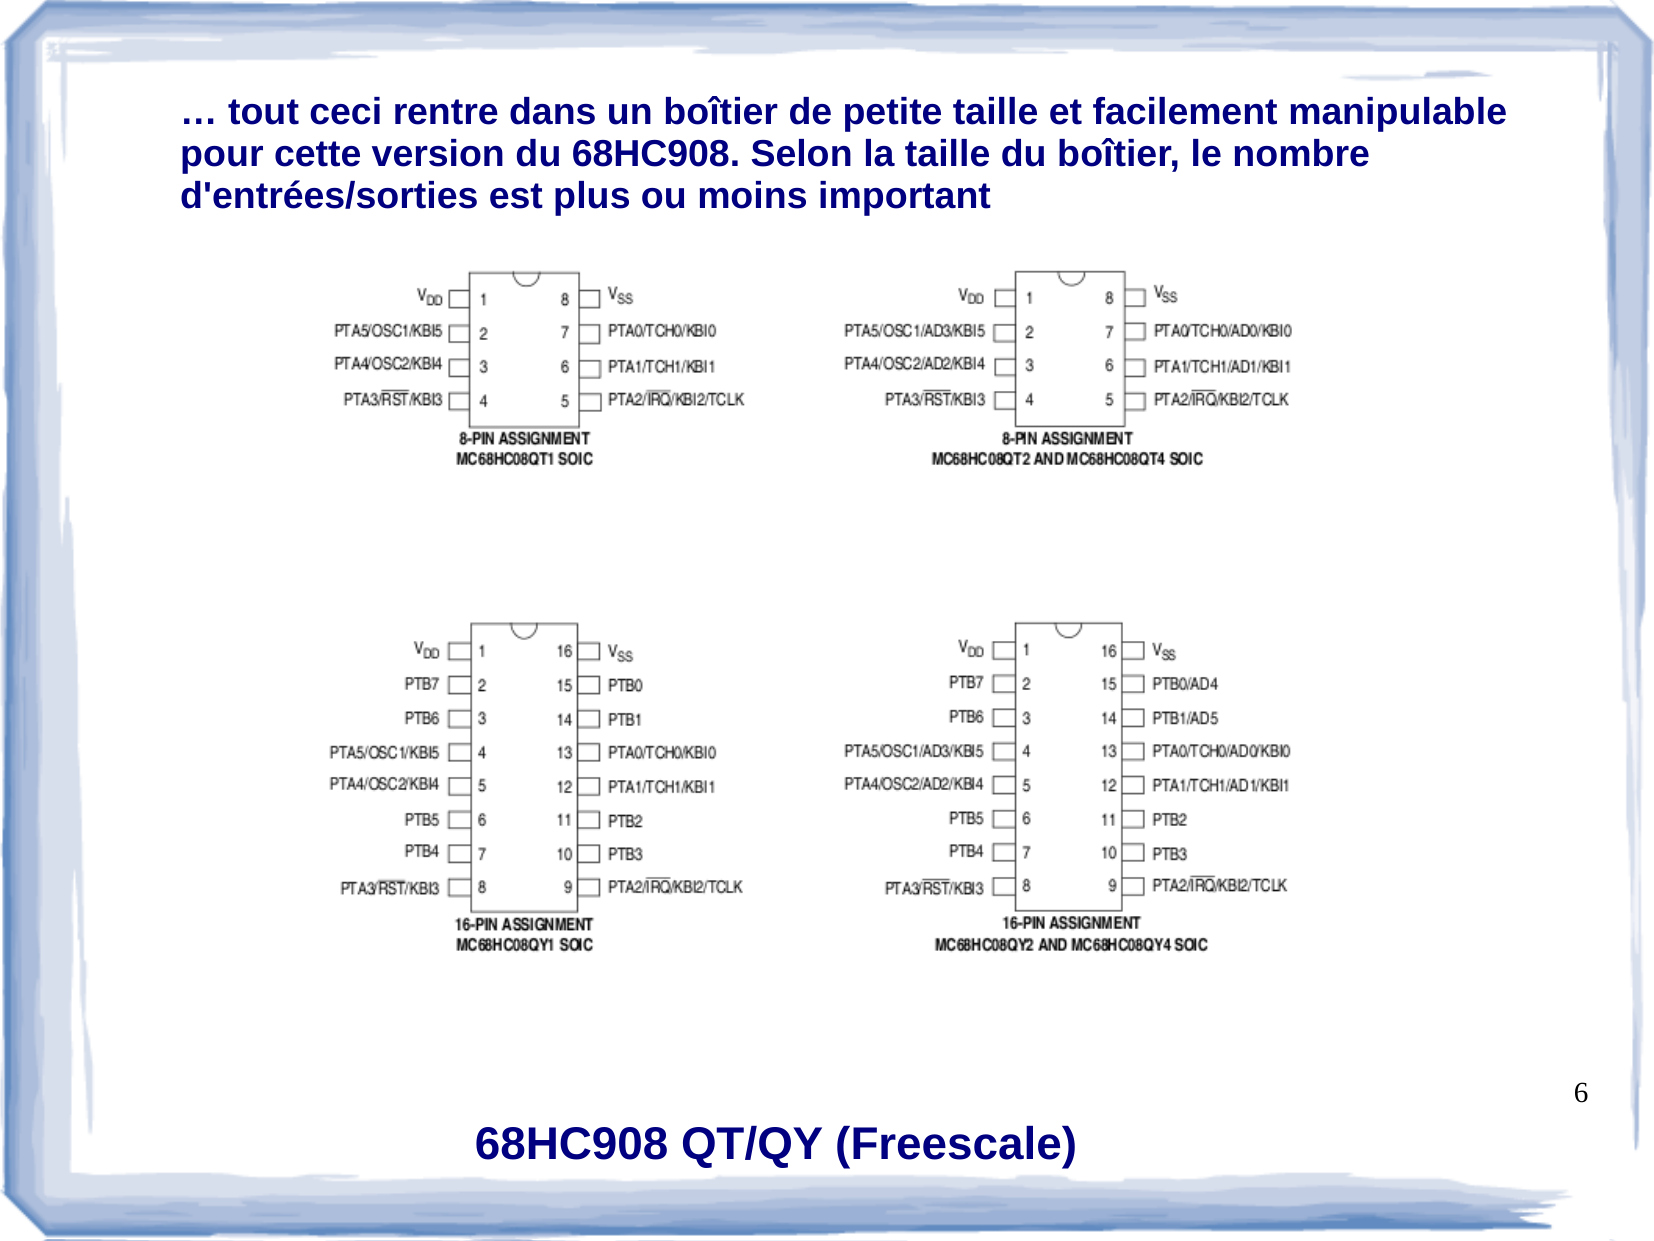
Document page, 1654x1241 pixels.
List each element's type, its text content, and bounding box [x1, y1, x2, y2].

text_box … tout ceci rentre dans un boîtier de petite taille et facilement manipulable pour cette version du 68HC908. Selon la taille du boîtier, le nombre d'entrées/sorties est plus ou moins important [165, 82, 1524, 224]
text_box 68HC908 QT/QY (Freescale) [342, 1110, 1300, 1177]
picture [0, 0, 1654, 1241]
